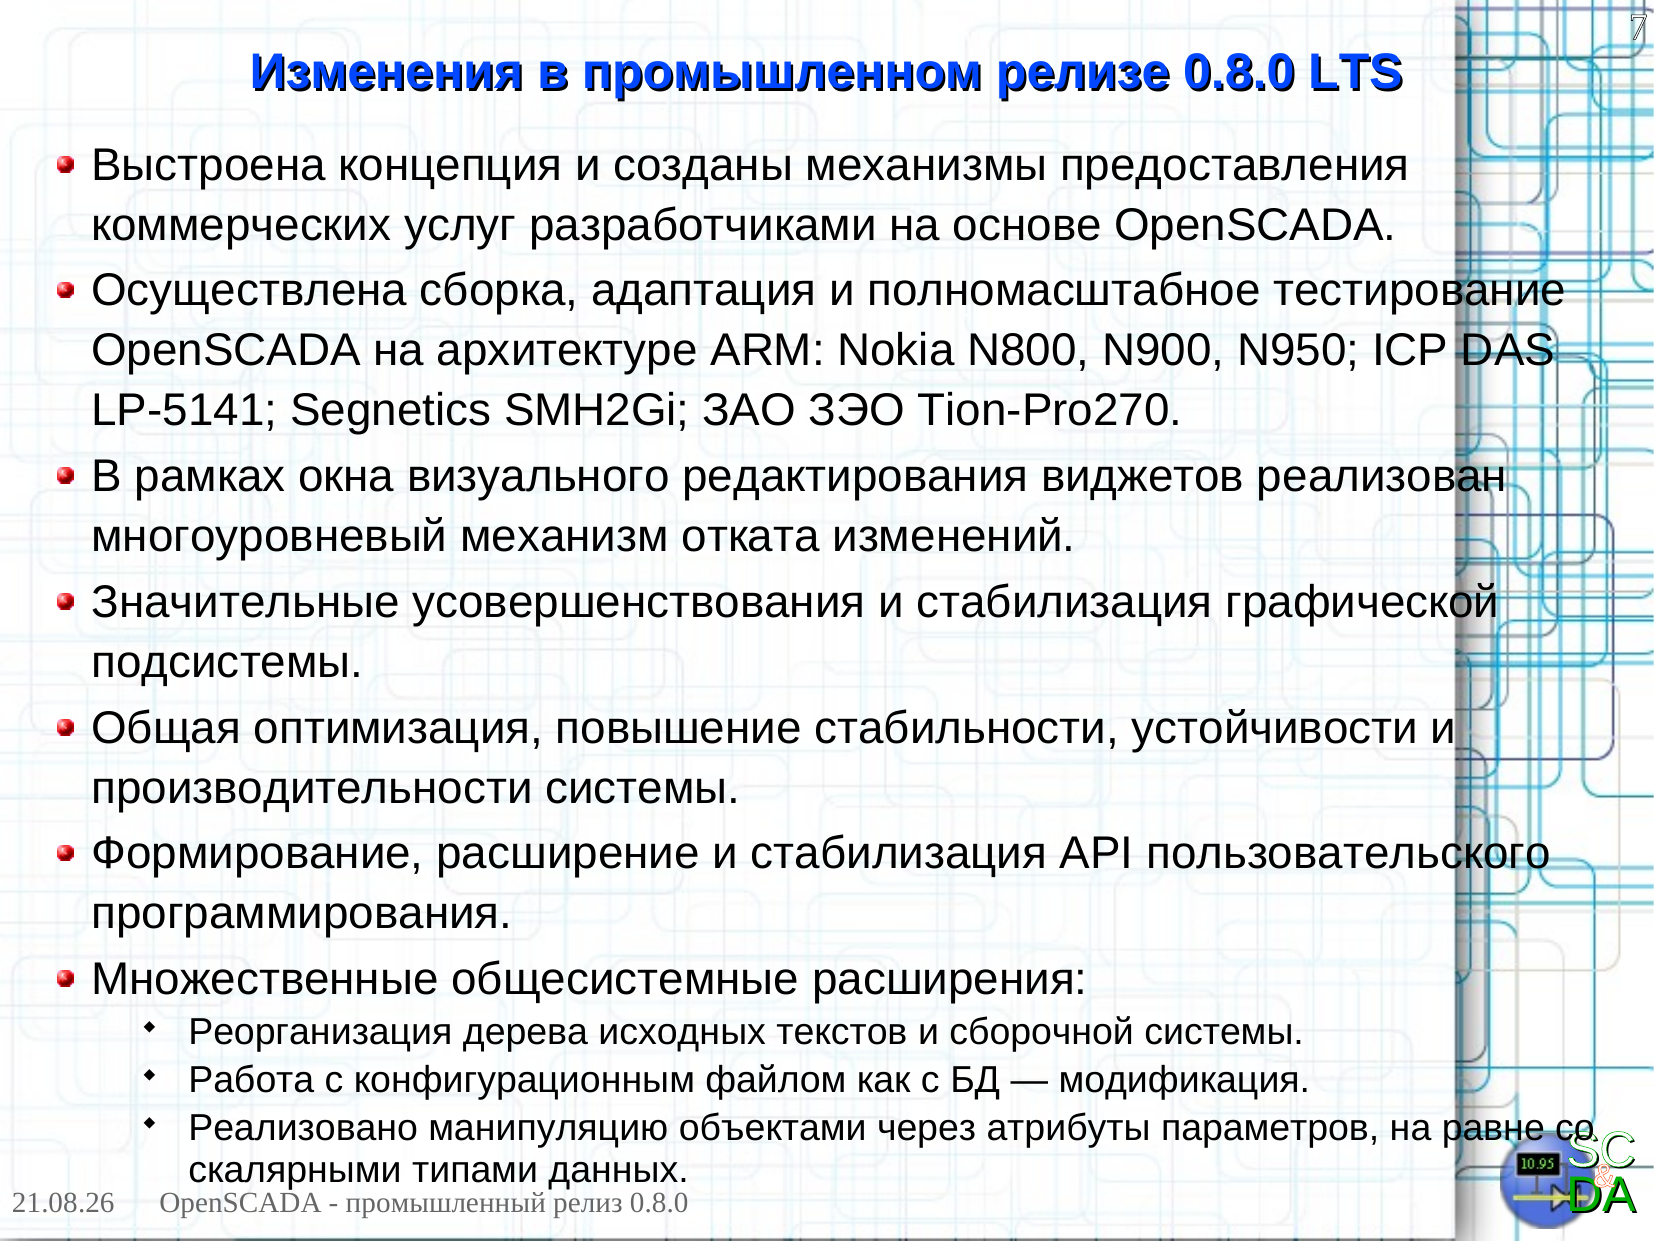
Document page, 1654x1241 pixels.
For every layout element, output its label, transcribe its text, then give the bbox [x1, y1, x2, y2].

list Выстроена концепция и созданы механизмы предоставления коммерческих услуг разработчиками на основе OpenSCADA. Осуществлена сборка, адаптация и полномасштабное тестирование OpenSCADA на архитектуре ARM: Nokia N800, N900, N950; ICP DAS LP-5141; Segnetics SMH2Gi; ЗАО ЗЭО Tion-Pro270. В рамках окна визуального редактирования виджетов реализован многоуровневый механизм отката изменений. Значительные усовершенствования и стабилизация графической подсистемы. Общая оптимизация, повышение стабильности, устойчивости и производительности системы. Формирование, расширение и стабилизация API пользовательского программирования. Множественные общесистемные расширения: Реорганизация дерева исходных текстов и сборочной системы. Работа с конфигурационным файлом как с БД — модификация. Реализовано манипуляцию объектами через атрибуты параметров, на равне со скалярными типами данных. [47, 129, 1607, 1182]
title Изменения в промышленном релизе 0.8.0 LTS [46, 38, 1607, 95]
picture [0, 0, 1654, 1241]
